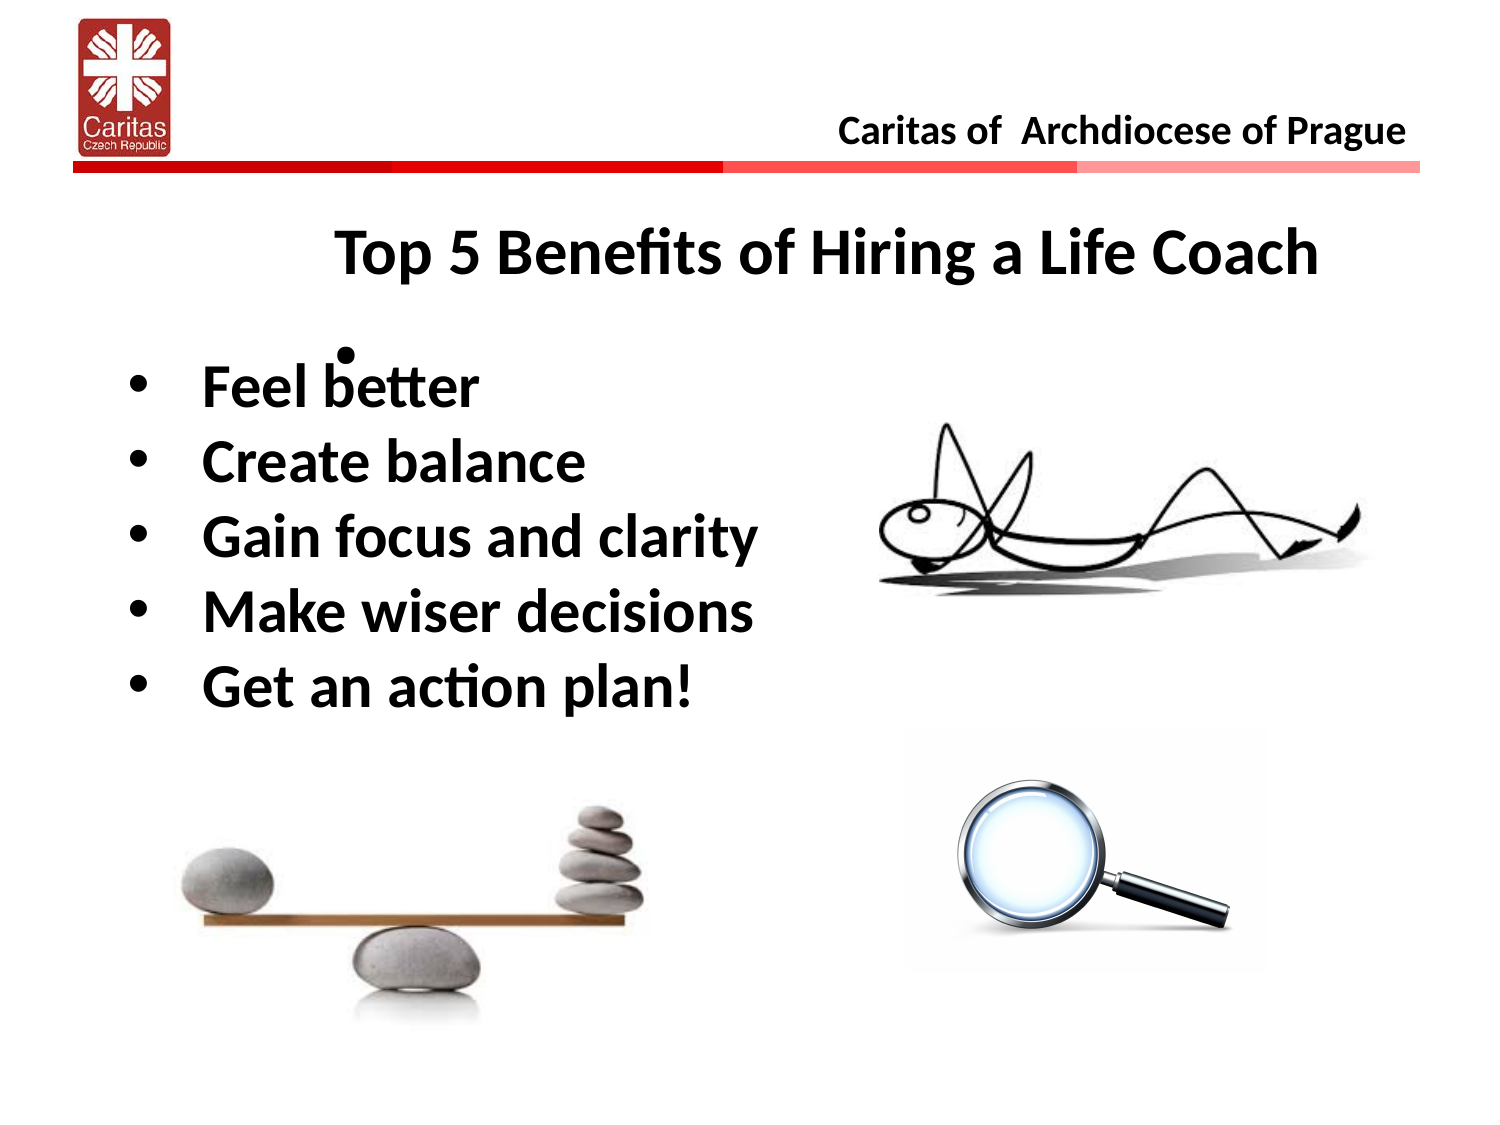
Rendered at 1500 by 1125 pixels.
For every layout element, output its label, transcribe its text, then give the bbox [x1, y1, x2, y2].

text_box [73, 161, 1420, 173]
picture [173, 786, 653, 1044]
picture [879, 385, 1377, 634]
picture [905, 727, 1266, 973]
list Top 5 Benefits of Hiring a Life Coach [183, 208, 1437, 327]
text_box Feel better Create balance Gain focus and clarity Make wiser decisions Get an action plan! [113, 338, 1463, 1070]
text_box Caritas of Archdiocese of Prague [253, 88, 1459, 191]
picture [74, 17, 174, 160]
